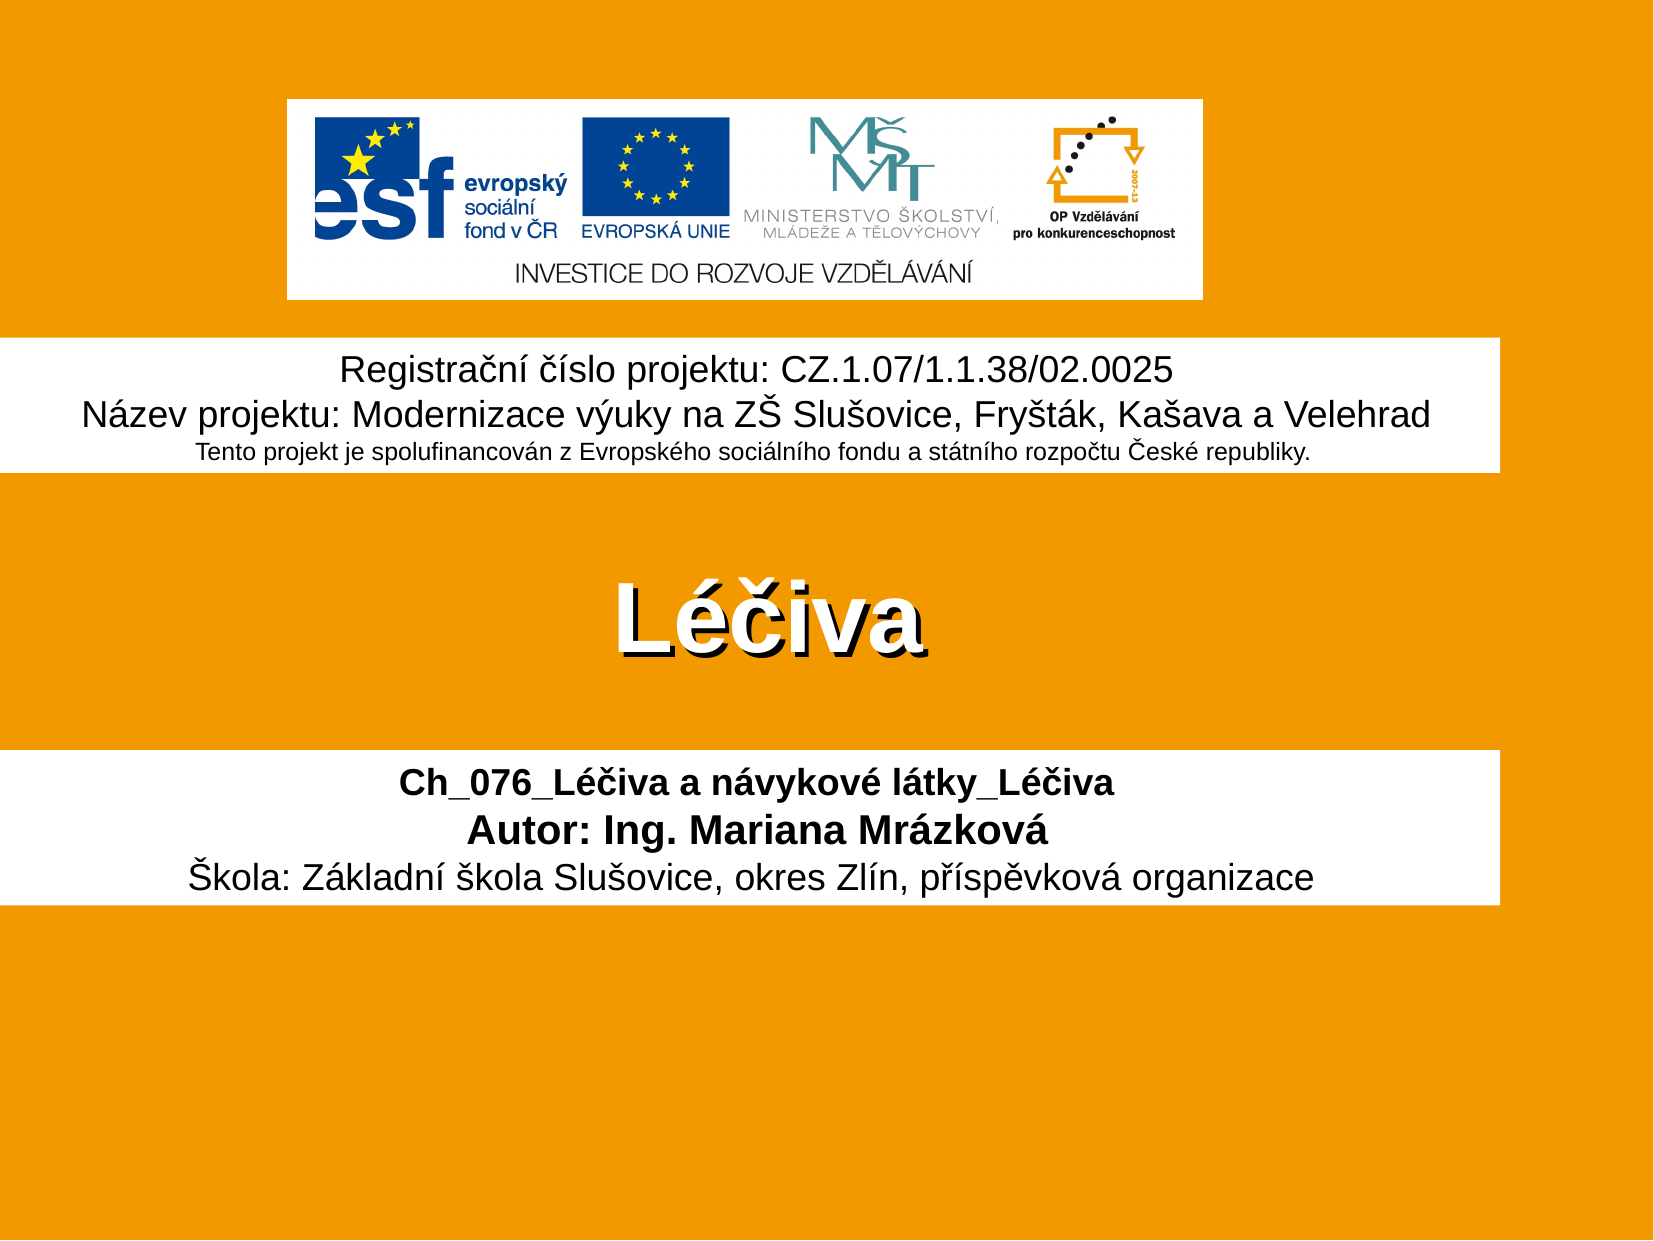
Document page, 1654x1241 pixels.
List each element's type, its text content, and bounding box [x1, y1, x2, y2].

text_box Registrační číslo projektu: CZ.1.07/1.1.38/02.0025 Název projektu: Modernizace výuky na ZŠ Slušovice, Fryšták, Kašava a Velehrad Tento projekt je spolufinancován z Evropského sociálního fondu a státního rozpočtu České republiky. [0, 337, 1501, 473]
title Léčiva [112, 537, 1388, 688]
picture [287, 99, 1203, 300]
text_box Ch_076_Léčiva a návykové látky_Léčiva Autor: Ing. Mariana Mrázková Škola: Základní škola Slušovice, okres Zlín, příspěvková organizace [0, 750, 1501, 906]
